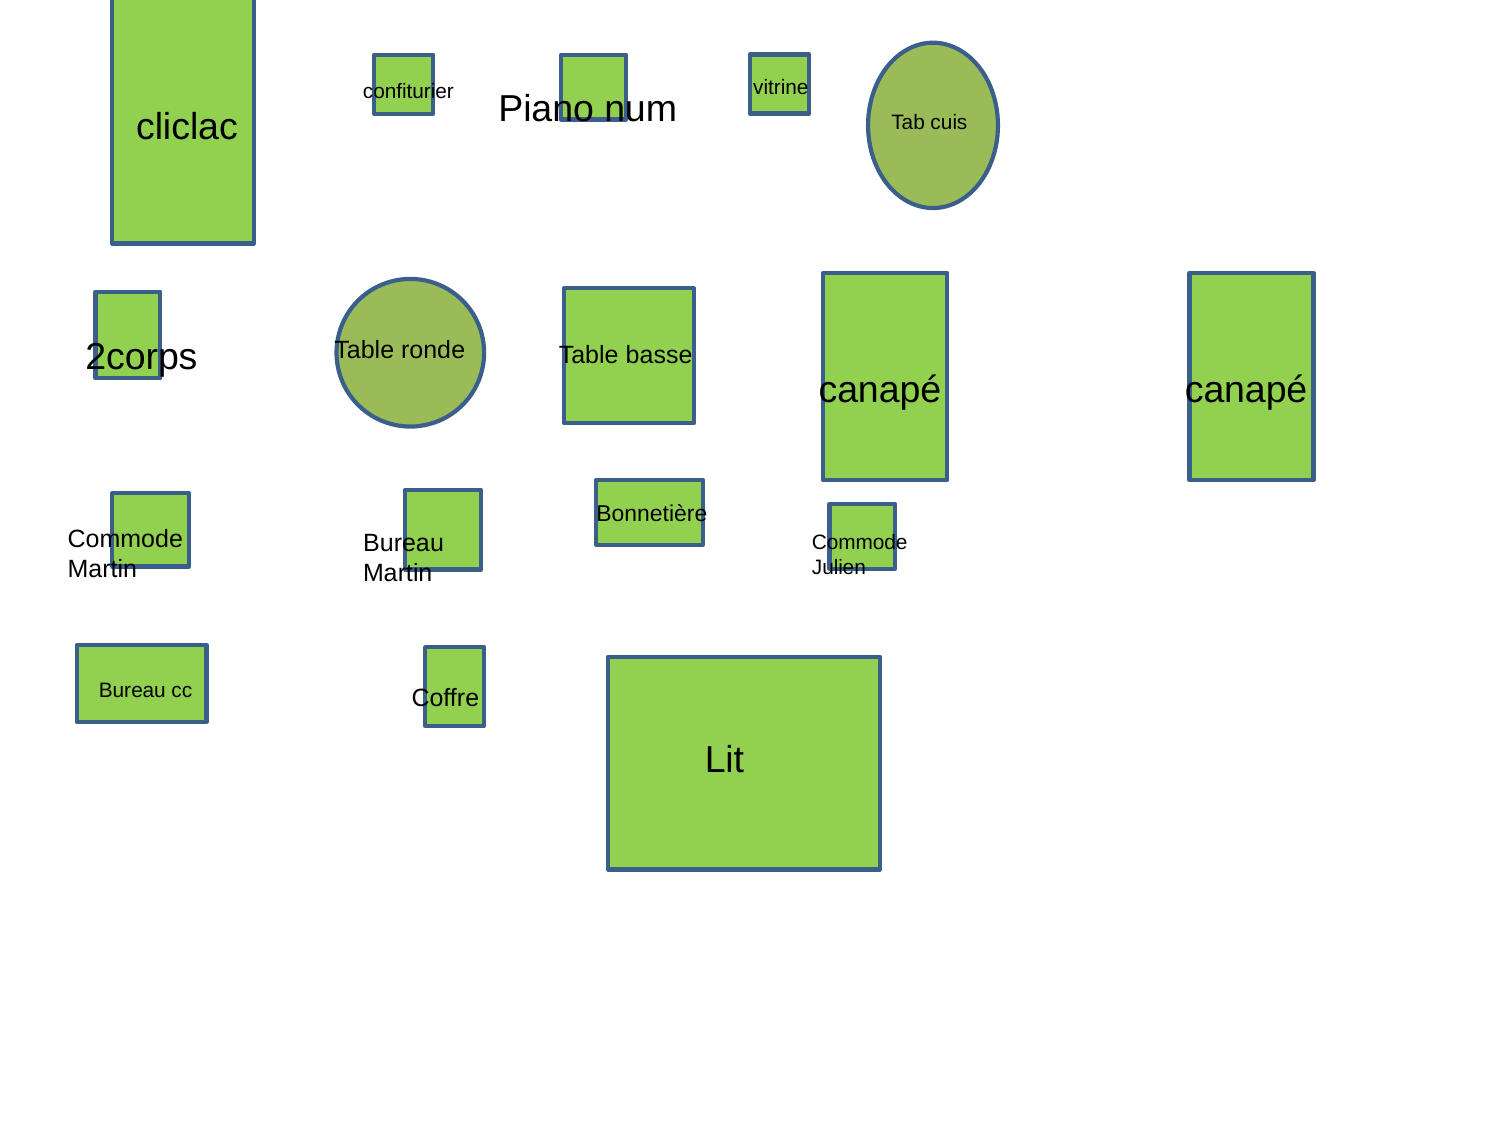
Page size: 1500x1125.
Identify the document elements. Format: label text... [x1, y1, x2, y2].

text_box Bonnetière [581, 491, 723, 534]
text_box cliclac [121, 94, 253, 155]
text_box [560, 54, 626, 76]
text_box [563, 376, 694, 424]
text_box canapé [1170, 357, 1323, 418]
text_box Commode Julien [797, 521, 928, 587]
text_box [341, 278, 480, 326]
text_box 2corps [70, 324, 213, 385]
text_box [404, 490, 482, 518]
text_box [608, 656, 880, 870]
text_box [749, 54, 809, 66]
text_box [1189, 418, 1314, 481]
text_box vitrine [738, 66, 824, 107]
text_box Piano num [483, 76, 693, 137]
text_box [425, 719, 485, 726]
text_box [868, 42, 998, 209]
text_box Lit [690, 727, 760, 788]
text_box [374, 54, 434, 70]
text_box [95, 291, 161, 324]
text_box [76, 645, 207, 722]
text_box Bureau cc [84, 668, 208, 709]
text_box [563, 288, 694, 330]
text_box [823, 418, 948, 481]
text_box [112, 493, 190, 515]
text_box [112, 0, 254, 244]
text_box Bureau Martin [348, 518, 532, 594]
text_box Commode Martin [53, 515, 237, 590]
text_box [1189, 272, 1314, 357]
text_box canapé [803, 357, 956, 418]
text_box [829, 503, 896, 521]
text_box Tab cuis [876, 101, 983, 142]
text_box [596, 479, 703, 491]
text_box [823, 272, 948, 357]
text_box Table basse [544, 330, 708, 376]
text_box Coffre [396, 673, 495, 719]
text_box [425, 647, 485, 673]
text_box [749, 107, 809, 114]
text_box [339, 331, 485, 427]
text_box [596, 534, 703, 545]
text_box Table ronde [319, 326, 481, 372]
text_box confiturier [348, 70, 469, 111]
